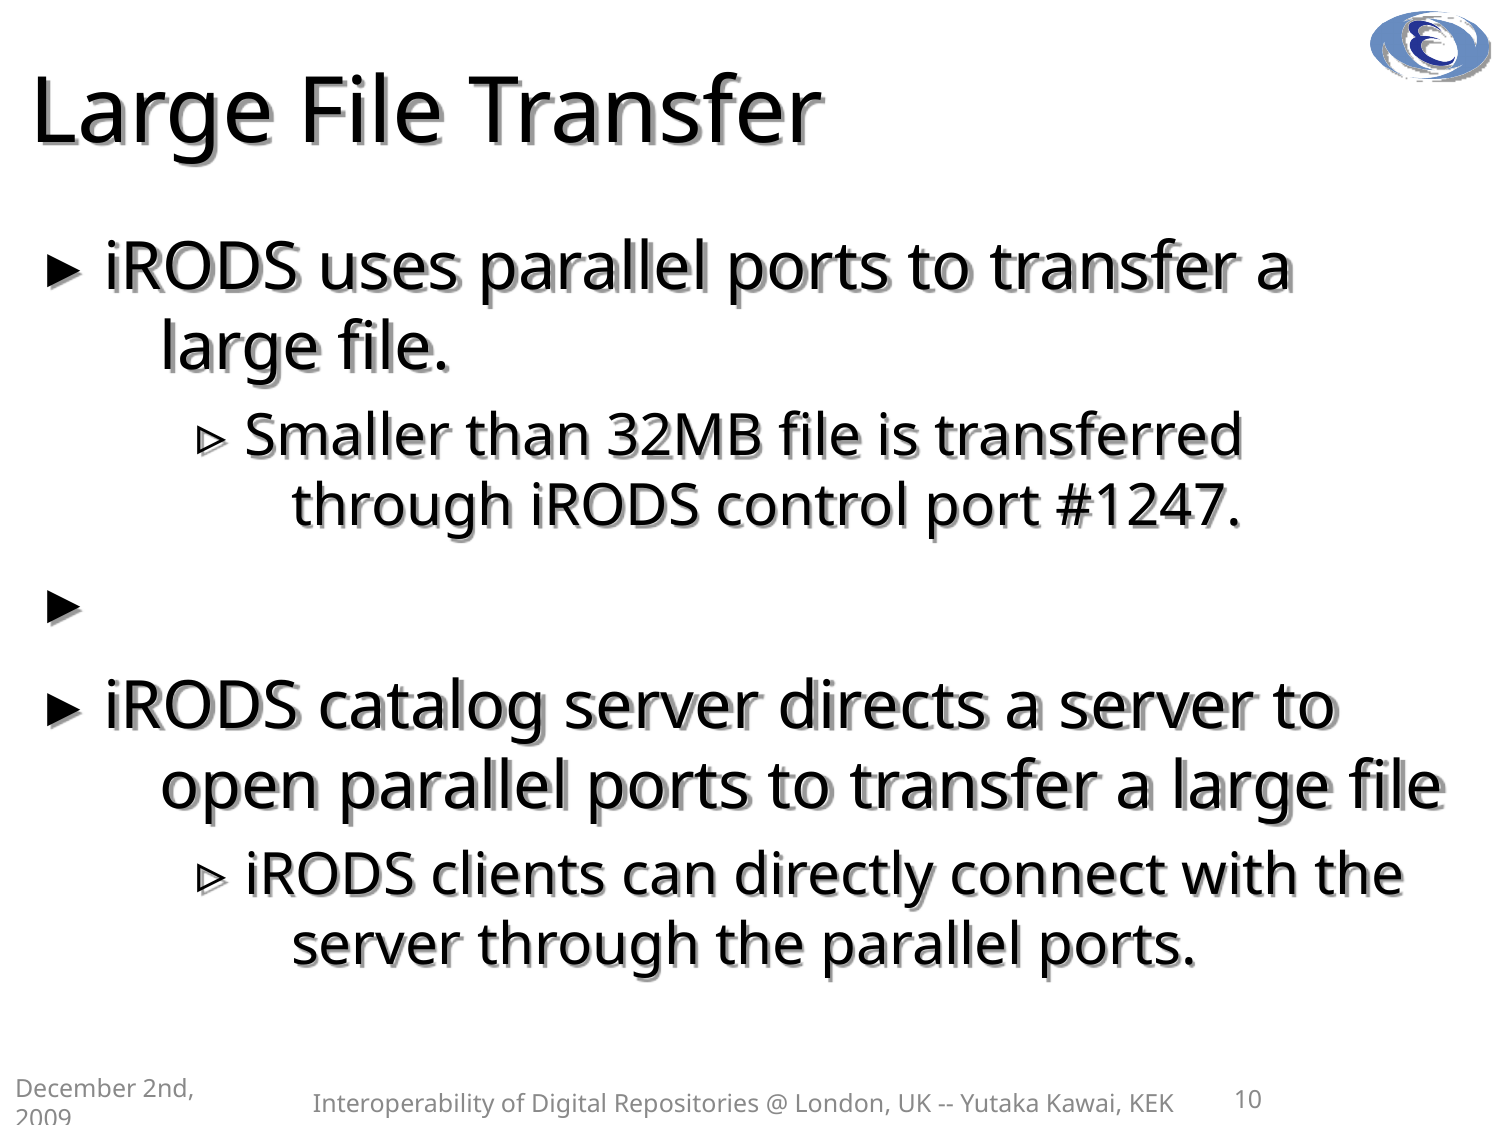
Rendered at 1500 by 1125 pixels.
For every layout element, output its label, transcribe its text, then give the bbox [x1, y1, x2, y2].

text_box 10 [1218, 1065, 1500, 1125]
text_box December 2nd, 2009 [0, 1065, 269, 1125]
list iRODS uses parallel ports to transfer a large file. Smaller than 32MB file is transferred through iRODS control port #1247. iRODS catalog server directs a server to open parallel ports to transfer a large file iRODS clients can directly connect with the server through the parallel ports. [0, 210, 1500, 1065]
title Large File Transfer [0, 0, 1500, 210]
text_box Interoperability of Digital Repositories @ London, UK -- Yutaka Kawai, KEK [269, 1065, 1218, 1125]
